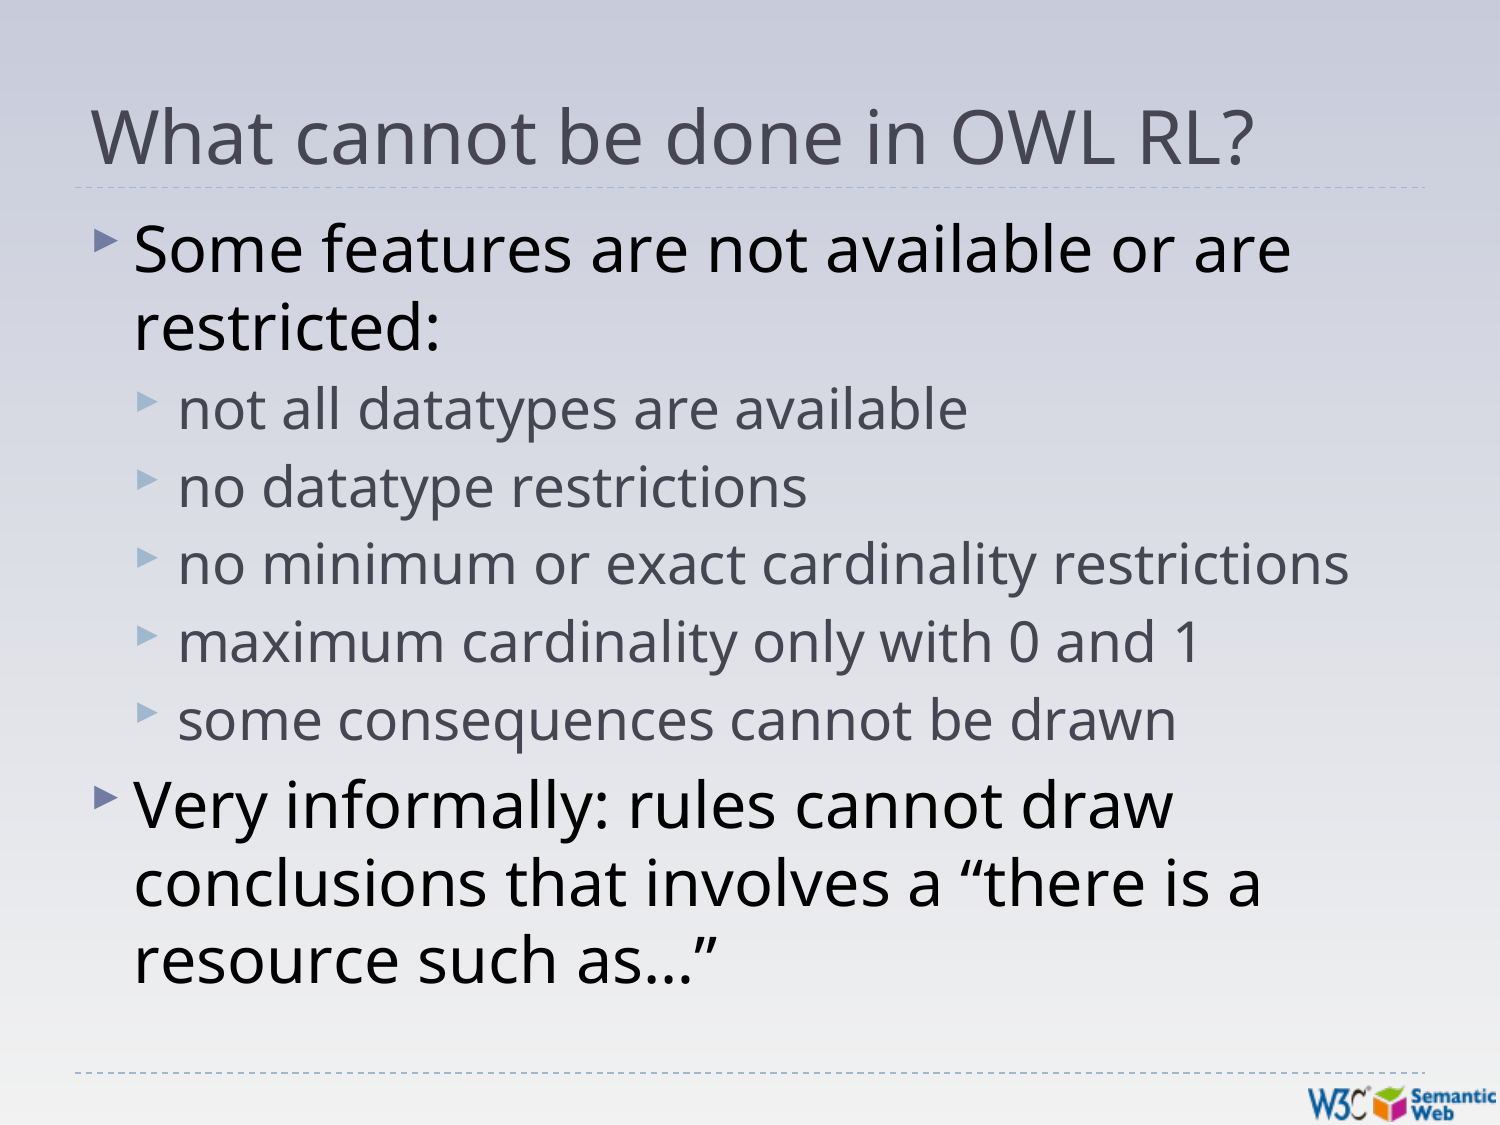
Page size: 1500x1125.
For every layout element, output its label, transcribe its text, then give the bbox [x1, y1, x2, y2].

list Some features are not available or are restricted: not all datatypes are available no datatype restrictions no minimum or exact cardinality restrictions maximum cardinality only with 0 and 1 some consequences cannot be drawn Very informally: rules cannot draw conclusions that involves a “there is a resource such as…” [75, 200, 1426, 1010]
title What cannot be done in OWL RL? [75, 24, 1426, 188]
picture [1308, 1084, 1496, 1122]
